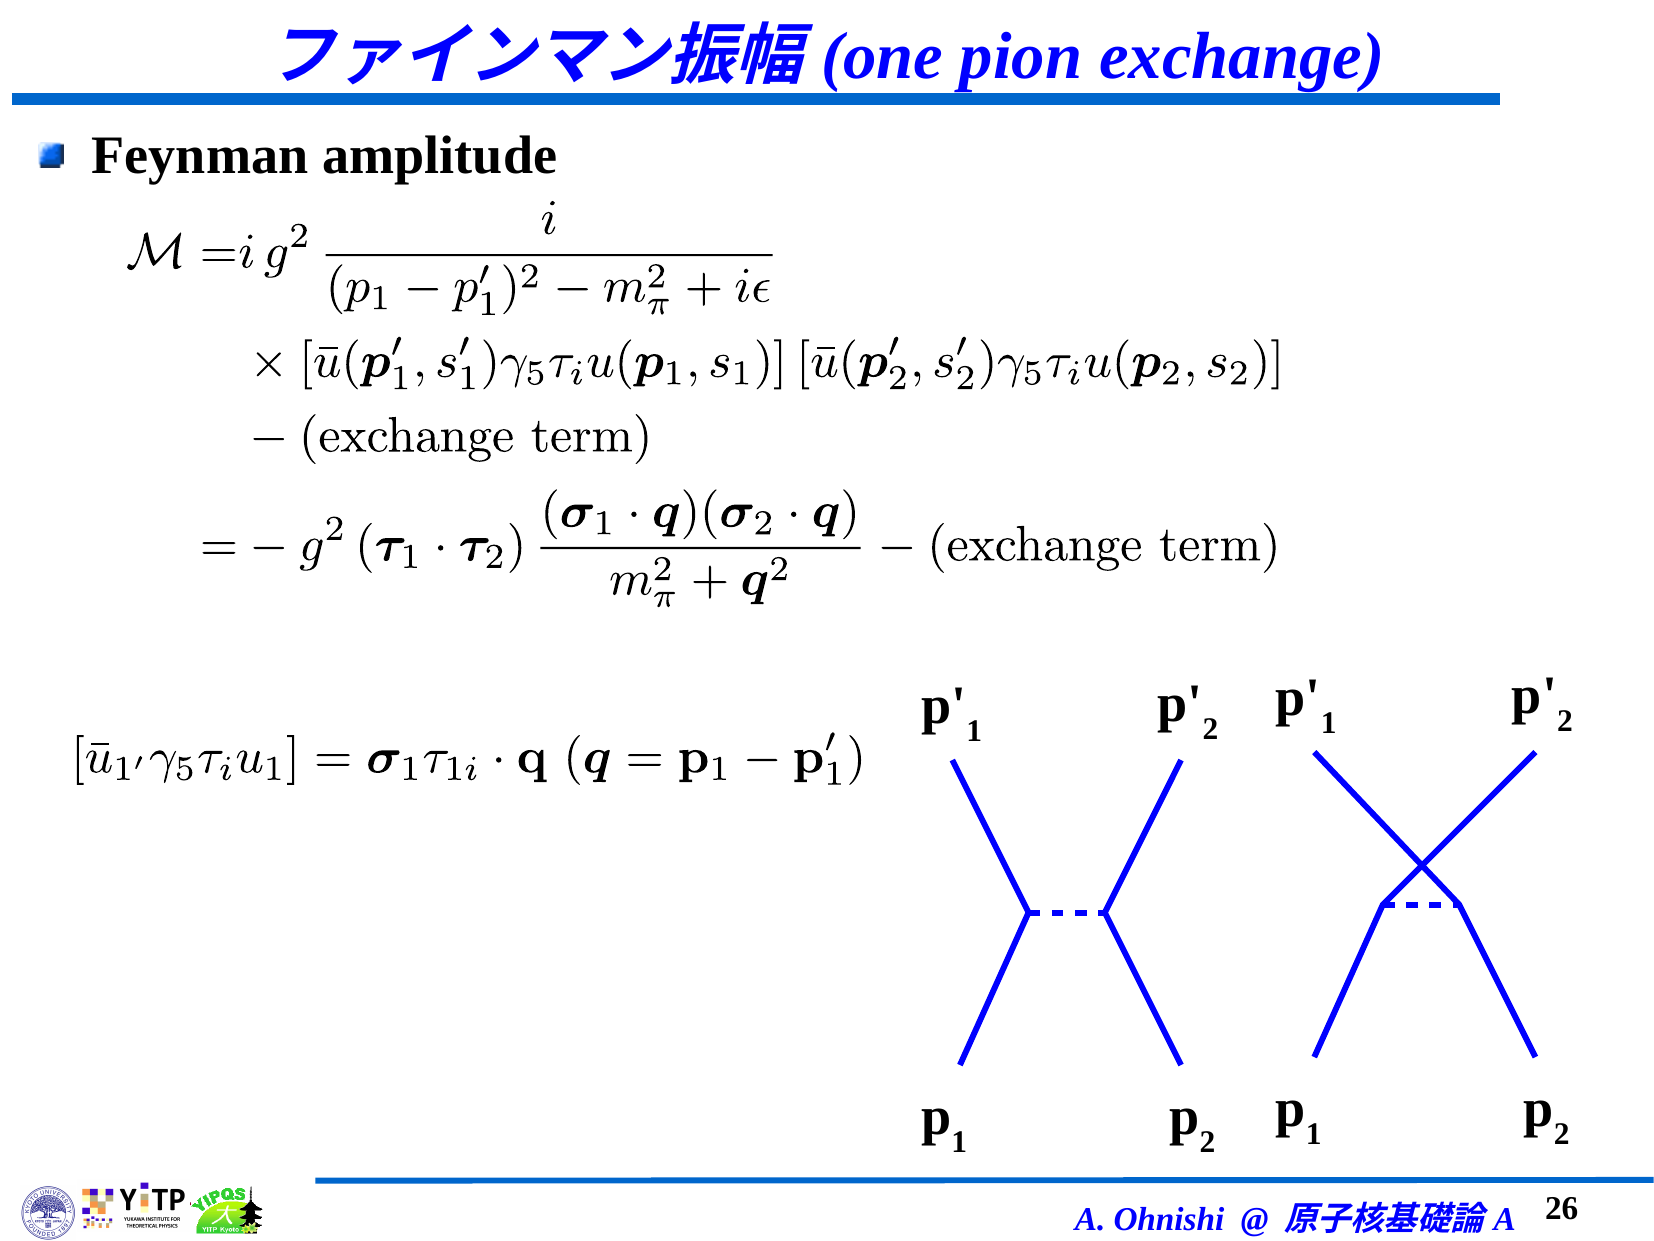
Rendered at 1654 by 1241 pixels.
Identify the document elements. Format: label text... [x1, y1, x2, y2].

text_box p'1 [921, 675, 1004, 749]
text_box p2 [1169, 1086, 1252, 1160]
text_box p2 [1523, 1078, 1607, 1152]
title ファインマン振幅(one pion exchange) [0, 0, 1654, 99]
text_box [70, 732, 866, 785]
text_box p1 [921, 1086, 1004, 1160]
picture [77, 1179, 263, 1234]
picture [20, 1185, 76, 1241]
text_box p'2 [1157, 673, 1241, 747]
text_box p'2 [1511, 665, 1595, 739]
text_box p'1 [1275, 667, 1359, 741]
text_box [125, 200, 1285, 608]
text_box p1 [1275, 1078, 1359, 1152]
list Feynman amplitude [20, 124, 1621, 1137]
